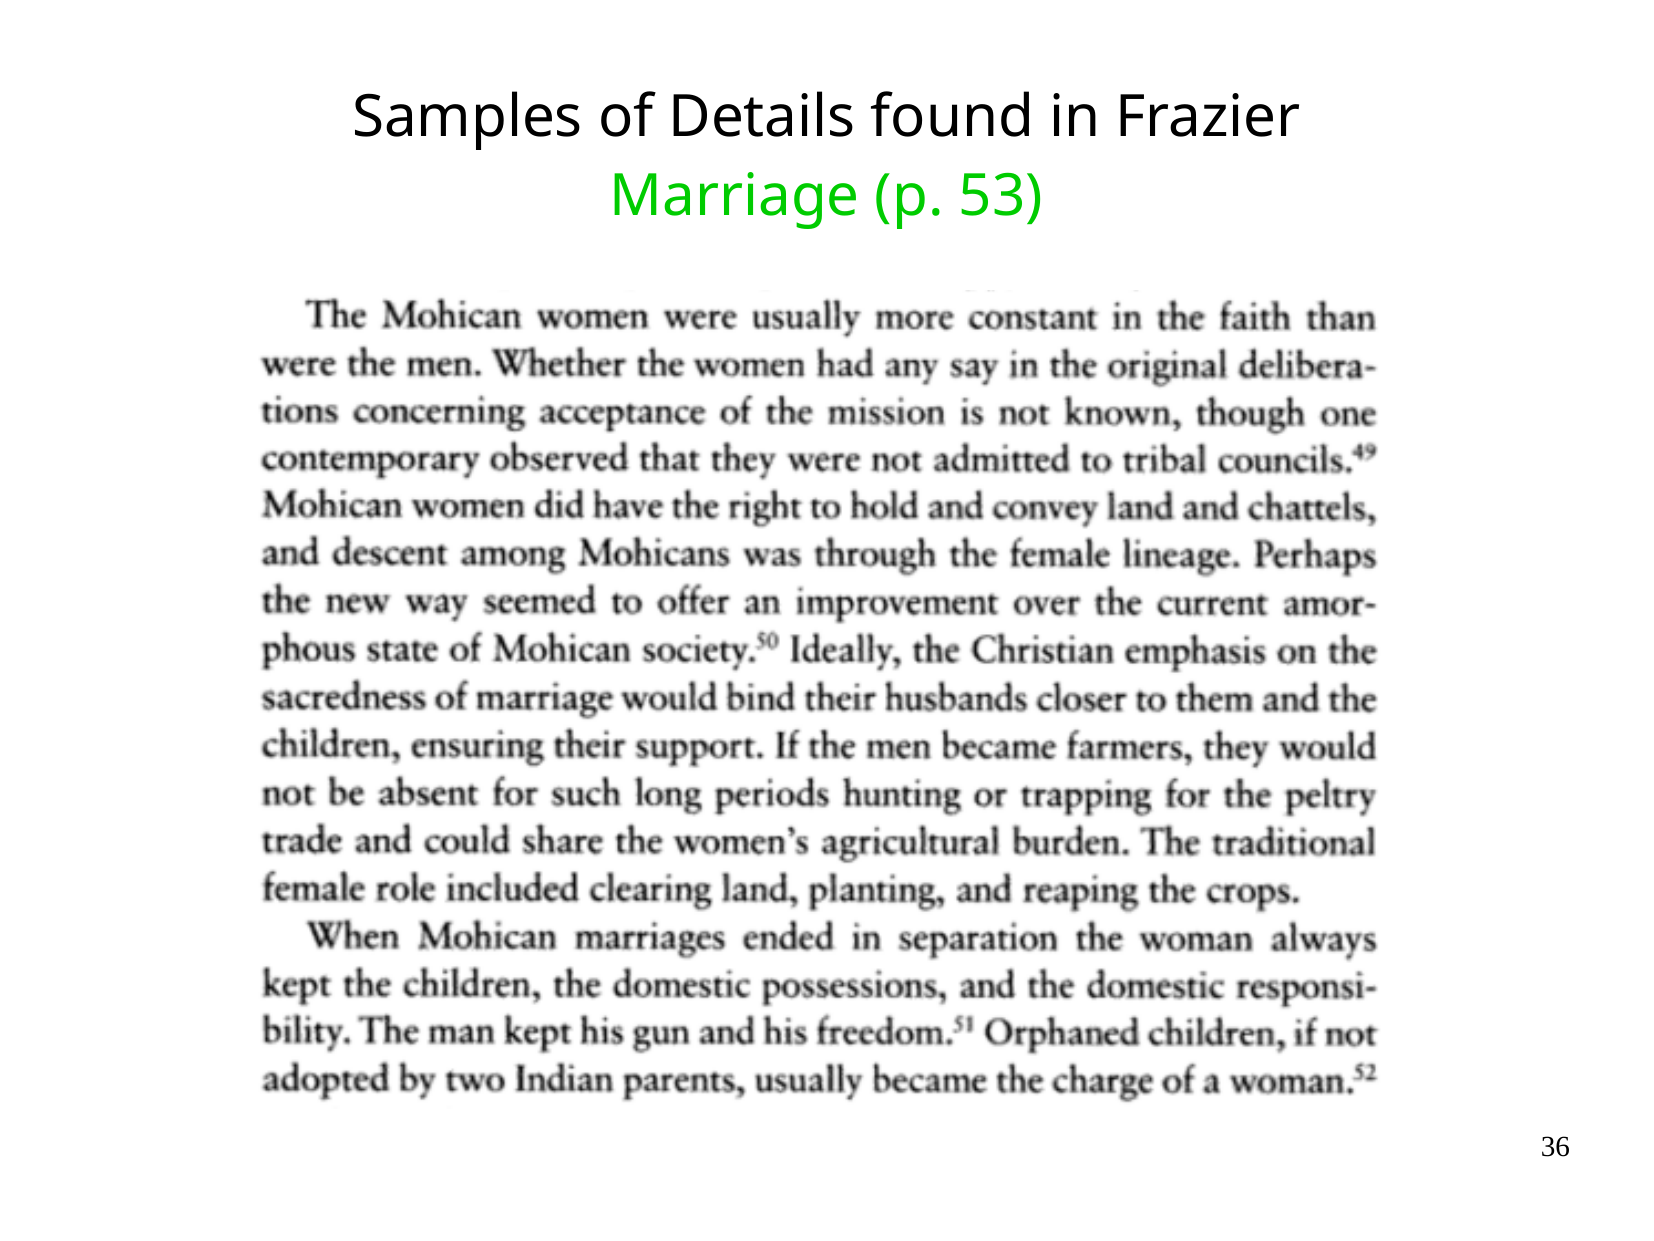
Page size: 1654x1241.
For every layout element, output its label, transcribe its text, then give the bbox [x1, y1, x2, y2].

picture [246, 290, 1407, 1109]
title Samples of Details found in Frazier Marriage (p. 53) [82, 49, 1571, 257]
